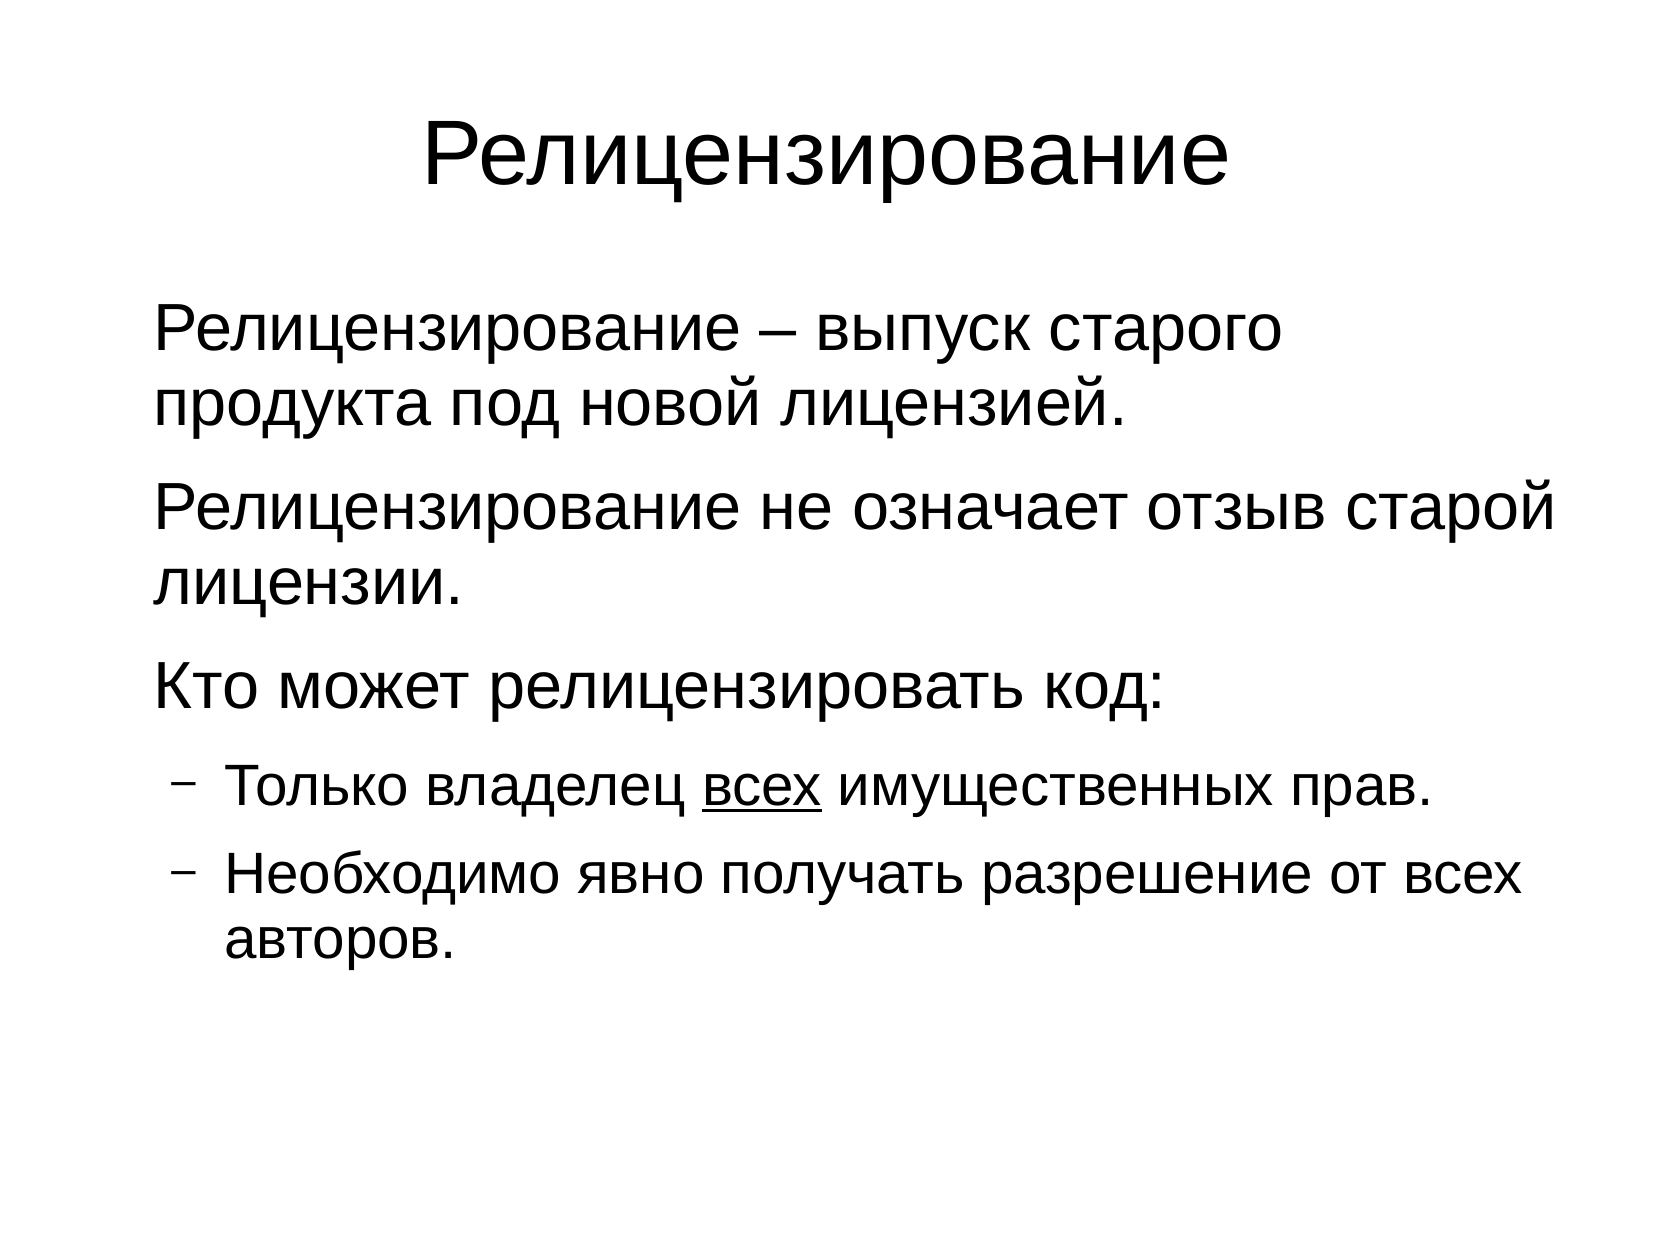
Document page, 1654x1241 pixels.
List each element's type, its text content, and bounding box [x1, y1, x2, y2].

list Релицензирование – выпуск старого продукта под новой лицензией. Релицензирование не означает отзыв старой лицензии. Кто может релицензировать код: Только владелец всех имущественных прав. Необходимо явно получать разрешение от всех авторов. [82, 290, 1571, 1010]
title Релицензирование [82, 49, 1571, 257]
